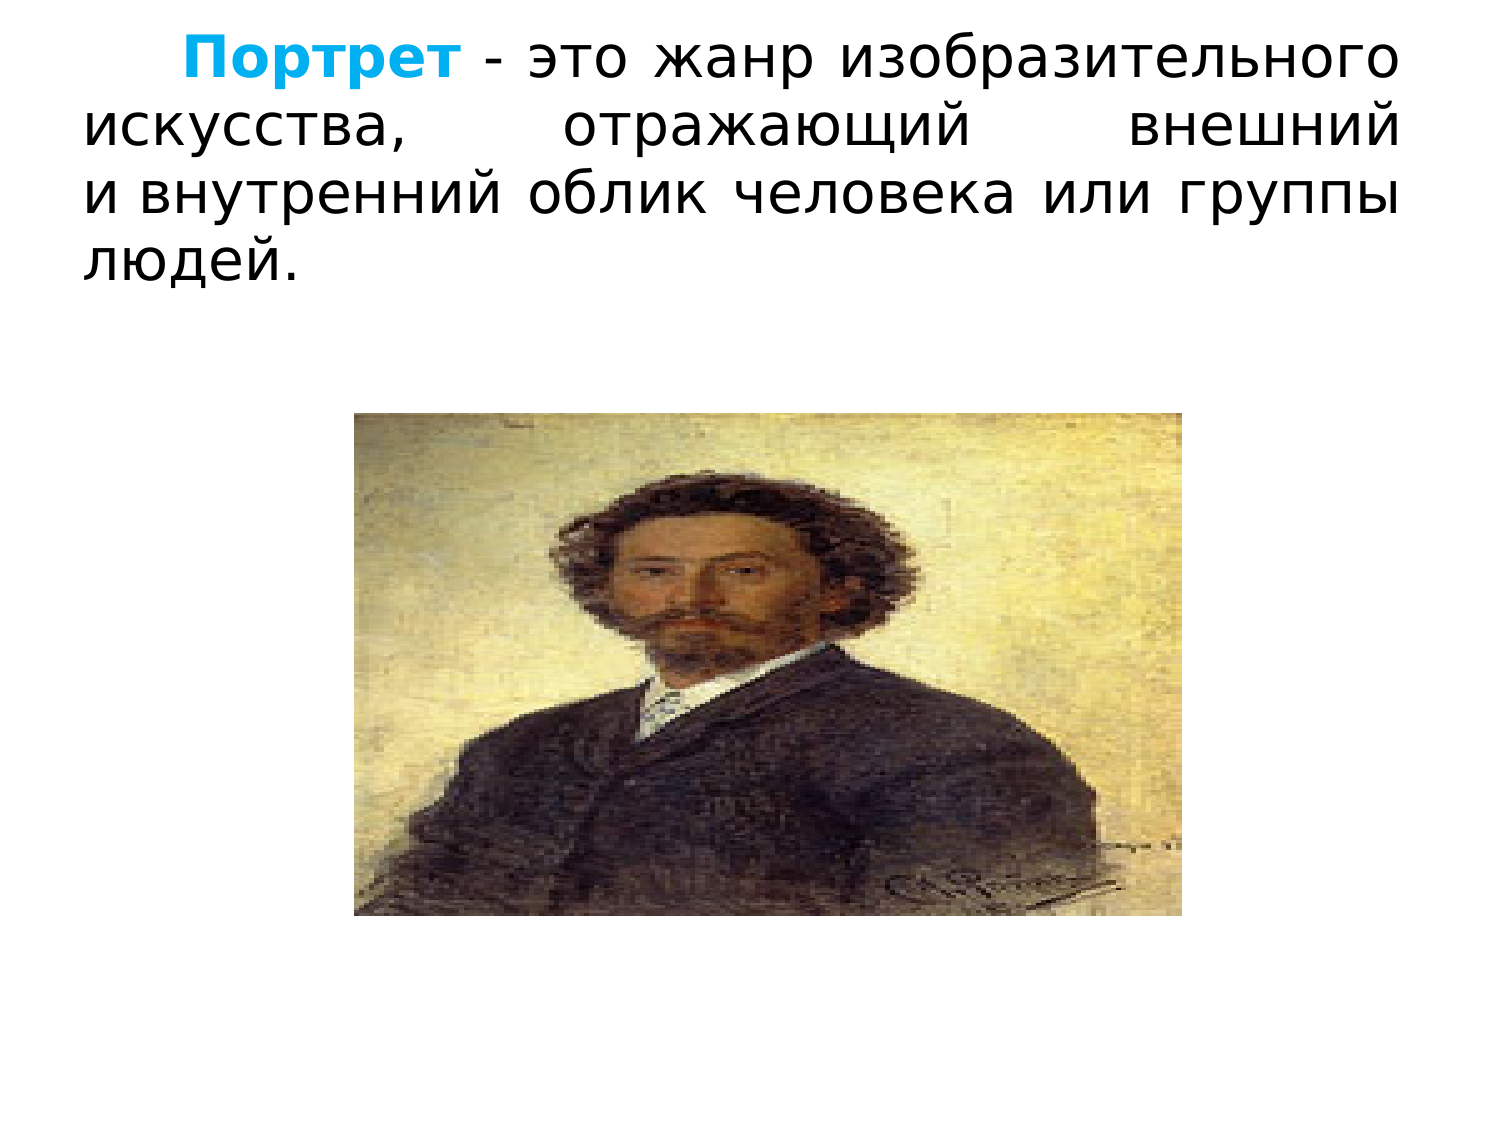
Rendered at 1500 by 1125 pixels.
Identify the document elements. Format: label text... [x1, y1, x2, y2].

picture [354, 413, 1182, 916]
title Портрет - это жанр изобразительного искусства, отражающий внешний и внутренний облик человека или группы людей. [67, 8, 1418, 477]
